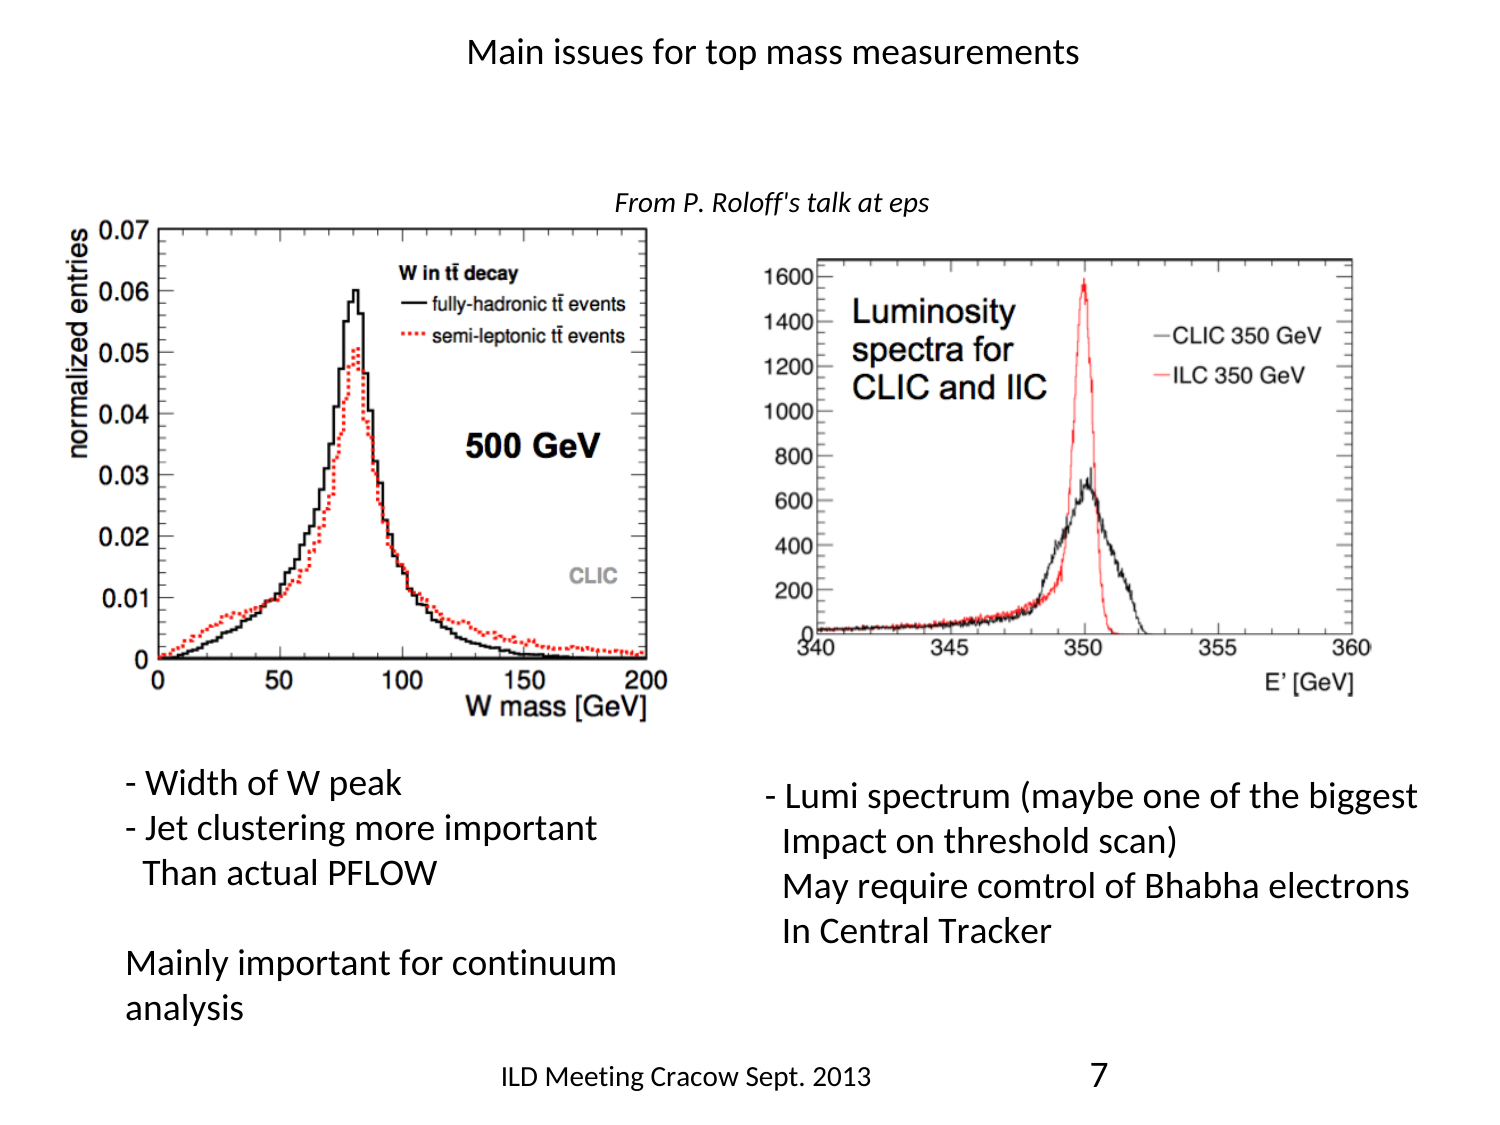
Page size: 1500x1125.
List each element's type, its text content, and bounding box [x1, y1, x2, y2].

picture [744, 238, 1448, 707]
text_box Main issues for top mass measurements [451, 19, 1095, 80]
text_box - Lumi spectrum (maybe one of the biggest Impact on threshold scan) May require comtrol of Bhabha electrons In Central Tracker [750, 763, 1442, 1004]
text_box From P. Roloff's talk at eps [599, 175, 944, 226]
picture [36, 191, 698, 734]
text_box - Width of W peak - Jet clustering more important Than actual PFLOW Mainly important for continuum analysis [110, 750, 633, 1036]
